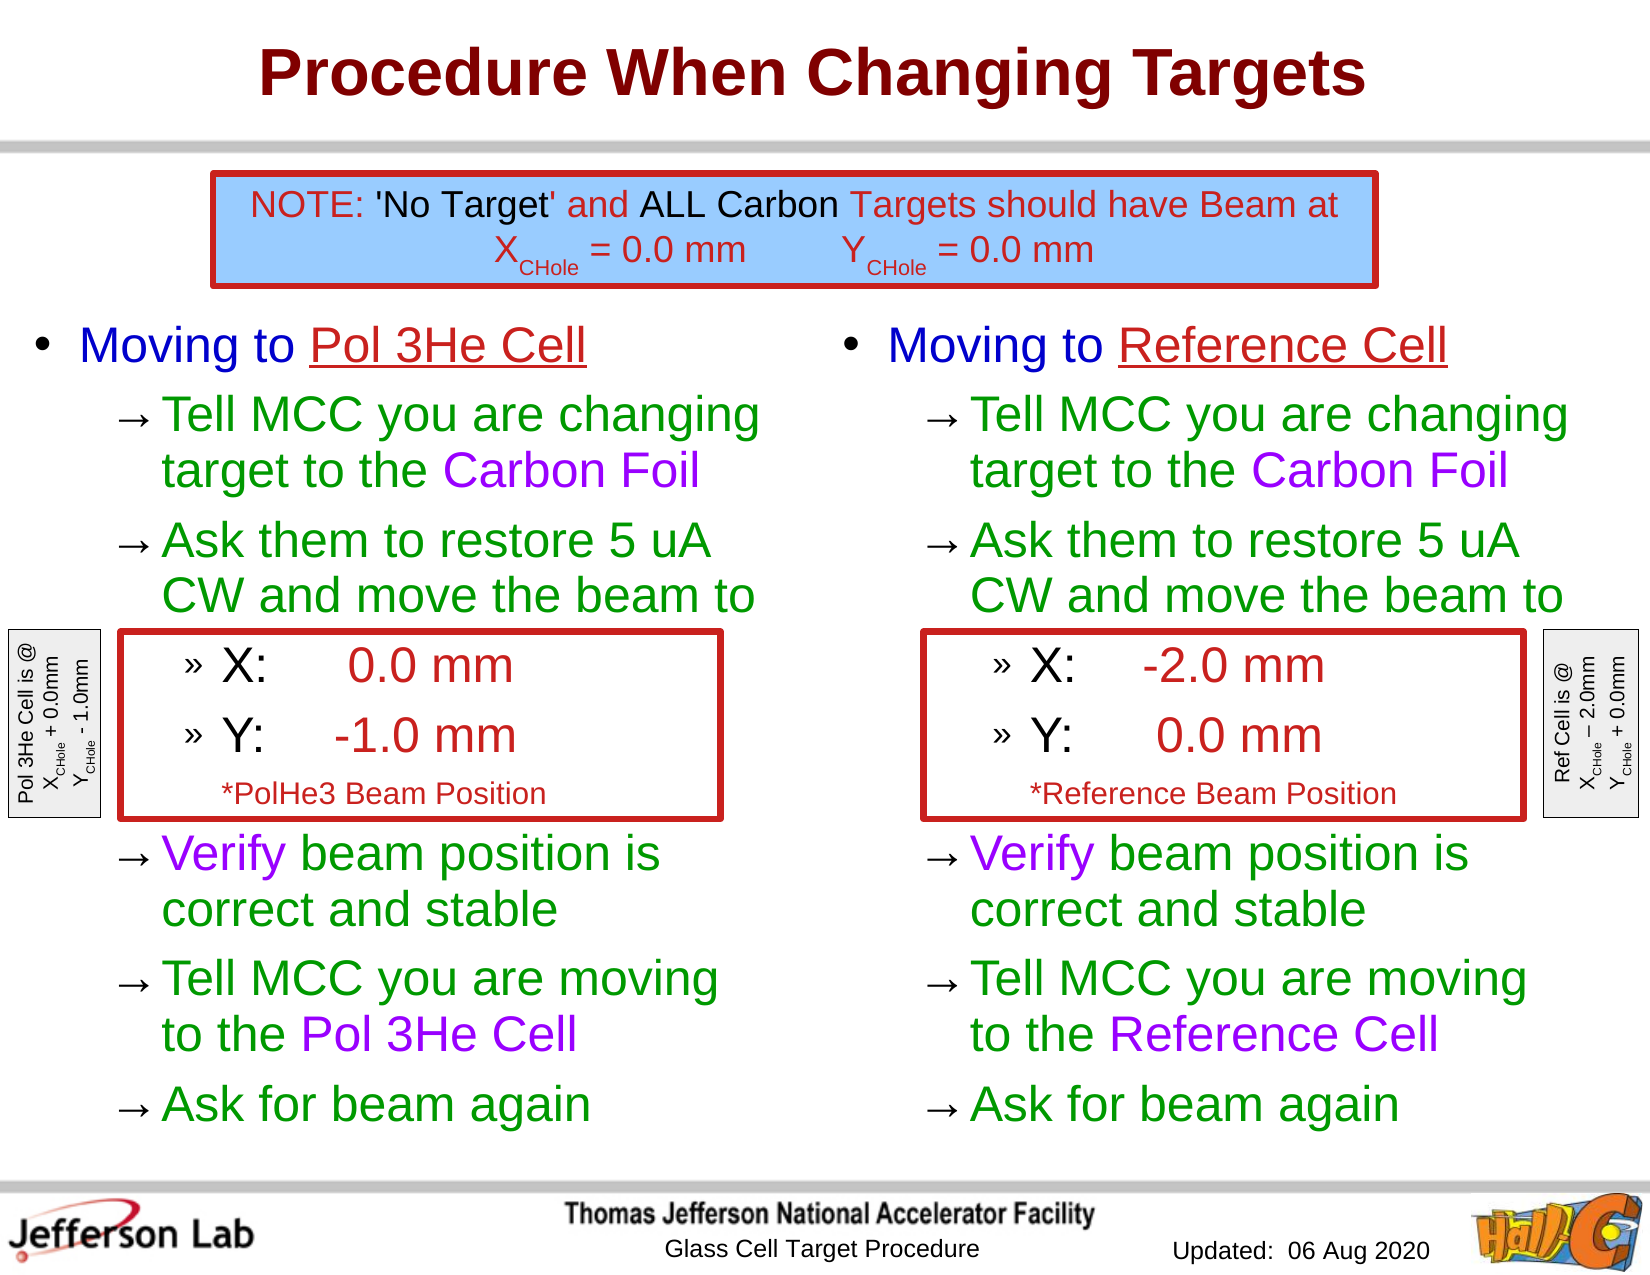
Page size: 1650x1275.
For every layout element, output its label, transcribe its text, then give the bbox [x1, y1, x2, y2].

picture [0, 0, 1650, 1275]
title Procedure When Changing Targets [112, 2, 1515, 145]
text_box Updated: 06 Aug 2020 [1170, 1211, 1433, 1275]
text_box Pol 3He Cell is @ XCHole + 0.0mm YCHole - 1.0mm [8, 629, 101, 818]
list Moving to Reference Cell Tell MCC you are changing target to the Carbon Foil Ask them to restore 5 uA CW and move the beam to X: -2.0 mm Y: 0.0 mm *Reference Beam Position Verify beam position is correct and stable Tell MCC you are moving to the Reference Cell Ask for beam again [842, 317, 1576, 1275]
list Moving to Pol 3He Cell Tell MCC you are changing target to the Carbon Foil Ask them to restore 5 uA CW and move the beam to X: 0.0 mm Y: -1.0 mm *PolHe3 Beam Position Verify beam position is correct and stable Tell MCC you are moving to the Pol 3He Cell Ask for beam again [33, 317, 767, 1275]
text_box Ref Cell is @ XCHole – 2.0mm YCHole + 0.0mm [1543, 629, 1639, 818]
text_box NOTE: 'No Target' and ALL Carbon Targets should have Beam at XCHole = 0.0 mm YCHole = 0.0 mm [213, 173, 1376, 287]
